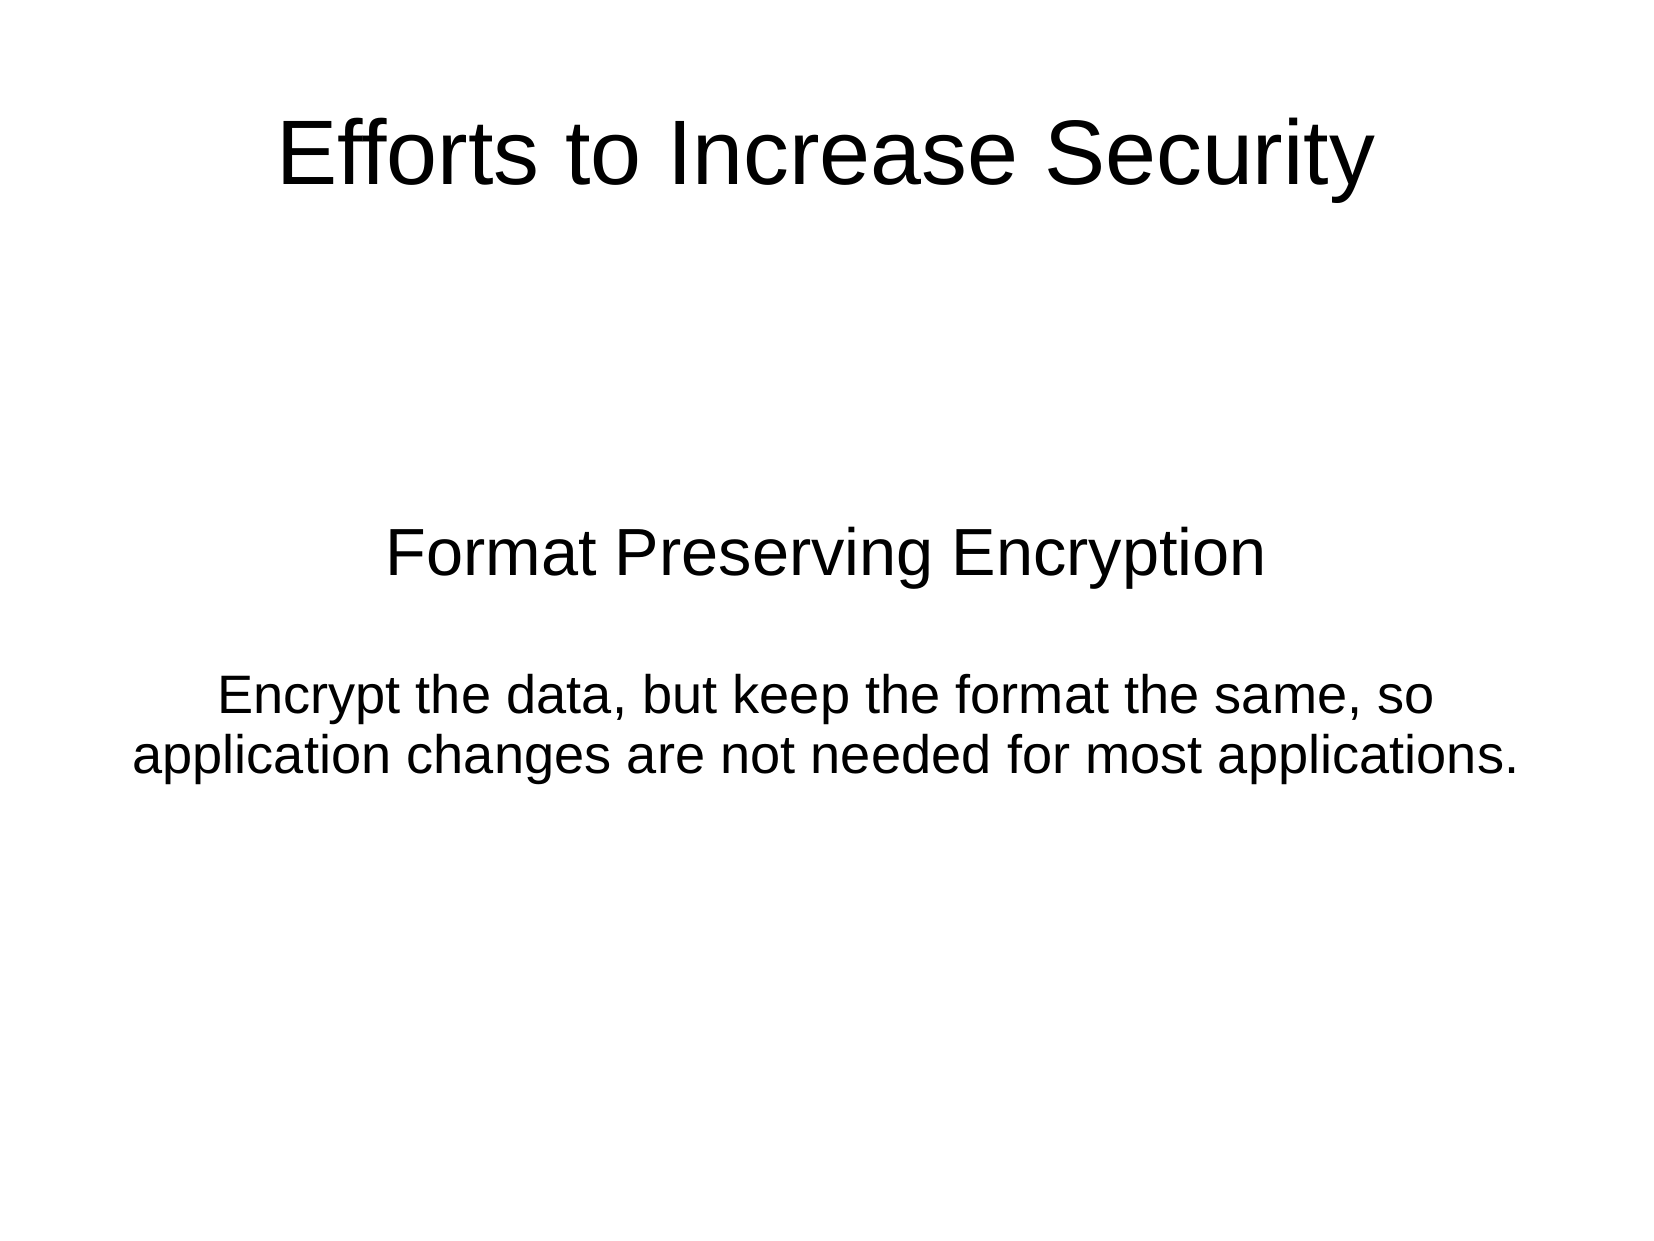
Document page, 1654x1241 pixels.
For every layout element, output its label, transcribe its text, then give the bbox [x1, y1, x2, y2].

subtitle Format Preserving Encryption Encrypt the data, but keep the format the same, so application changes are not needed for most applications. [82, 290, 1571, 1010]
title Efforts to Increase Security [82, 49, 1571, 257]
